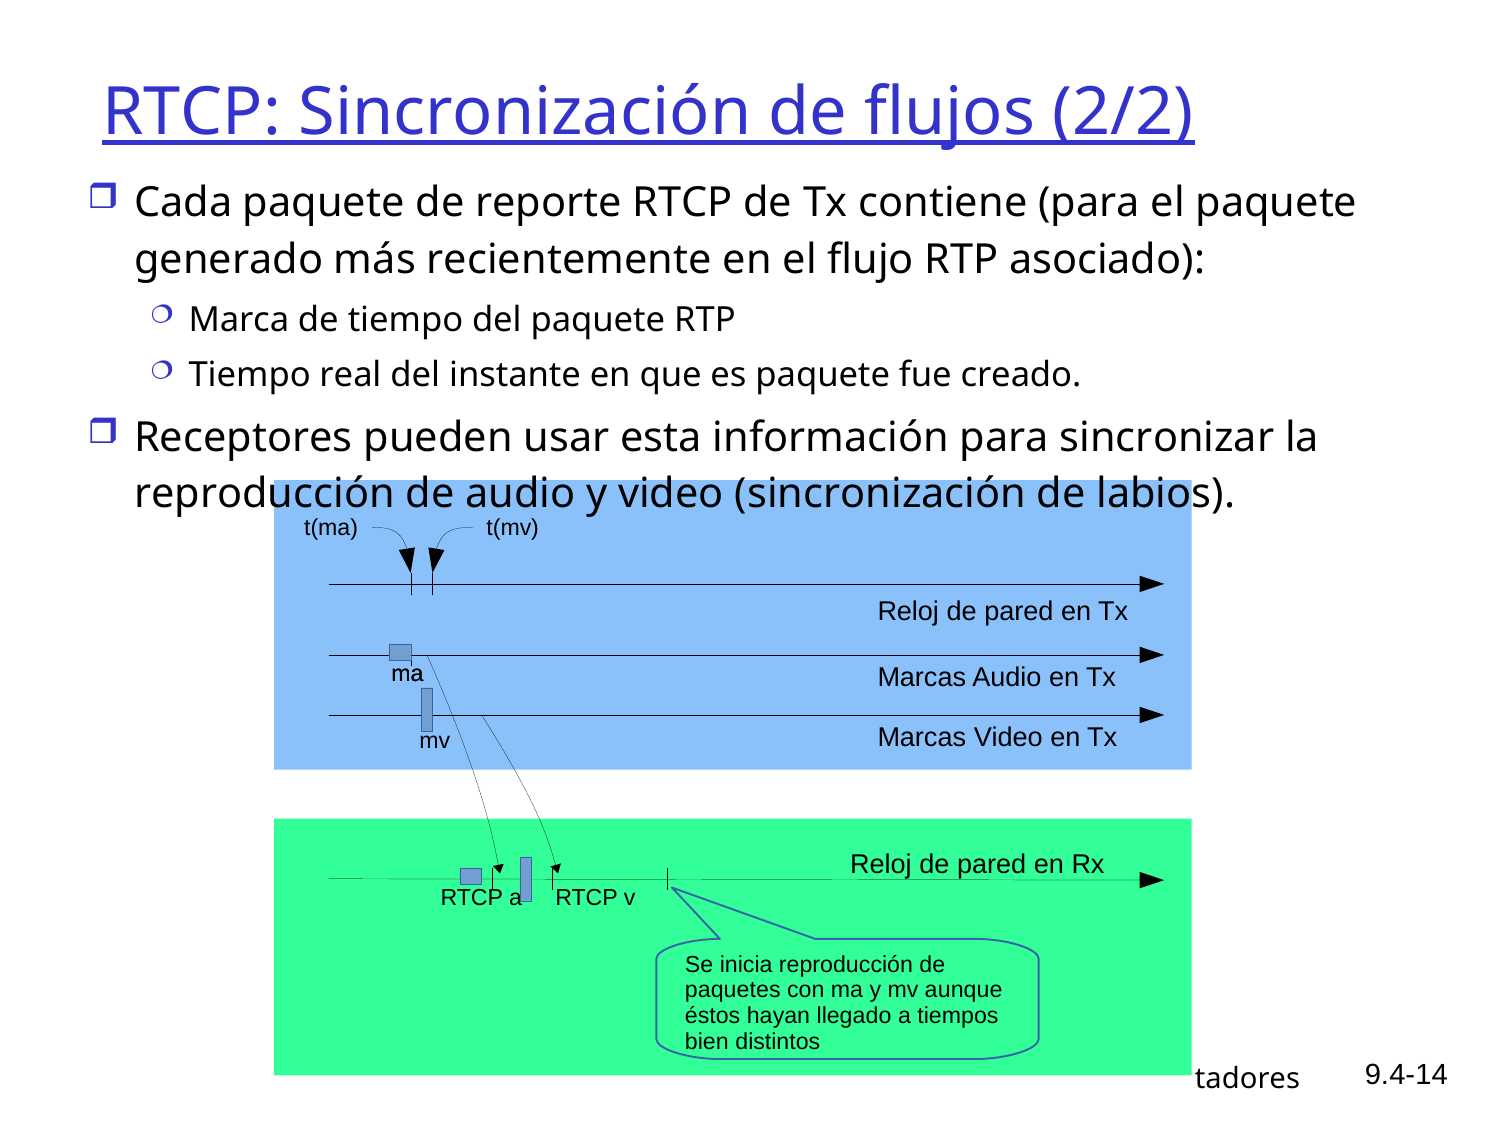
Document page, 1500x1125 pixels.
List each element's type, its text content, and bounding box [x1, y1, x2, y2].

chart [243, 526, 1195, 1102]
list Cada paquete de reporte RTCP de Tx contiene (para el paquete generado más recientemente en el flujo RTP asociado): Marca de tiempo del paquete RTP Tiempo real del instante en que es paquete fue creado. Receptores pueden usar esta información para sincronizar la reproducción de audio y video (sincronización de labios). [87, 172, 1463, 526]
title RTCP: Sincronización de flujos (2/2) [87, 37, 1363, 172]
